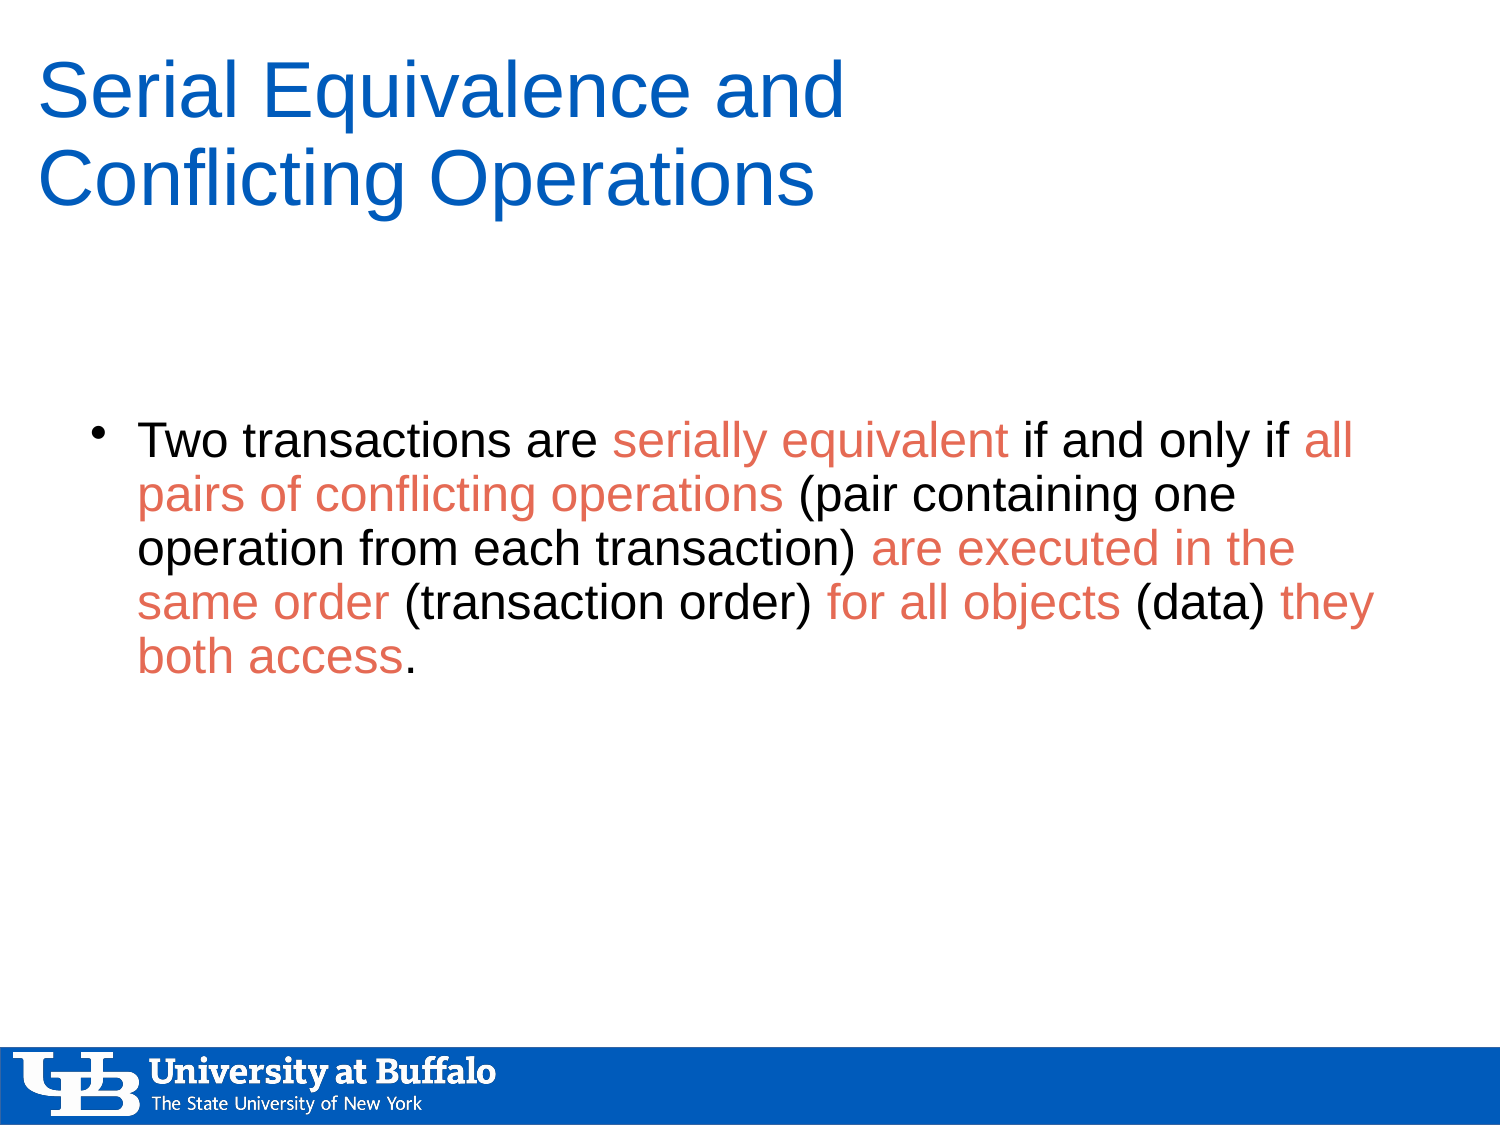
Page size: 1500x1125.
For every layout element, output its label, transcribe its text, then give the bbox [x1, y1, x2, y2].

list Two transactions are serially equivalent if and only if all pairs of conflicting operations (pair containing one operation from each transaction) are executed in the same order (transaction order) for all objects (data) they both access. [75, 263, 1425, 916]
title Serial Equivalence and Conflicting Operations [37, 40, 1388, 228]
picture [13, 1052, 496, 1116]
